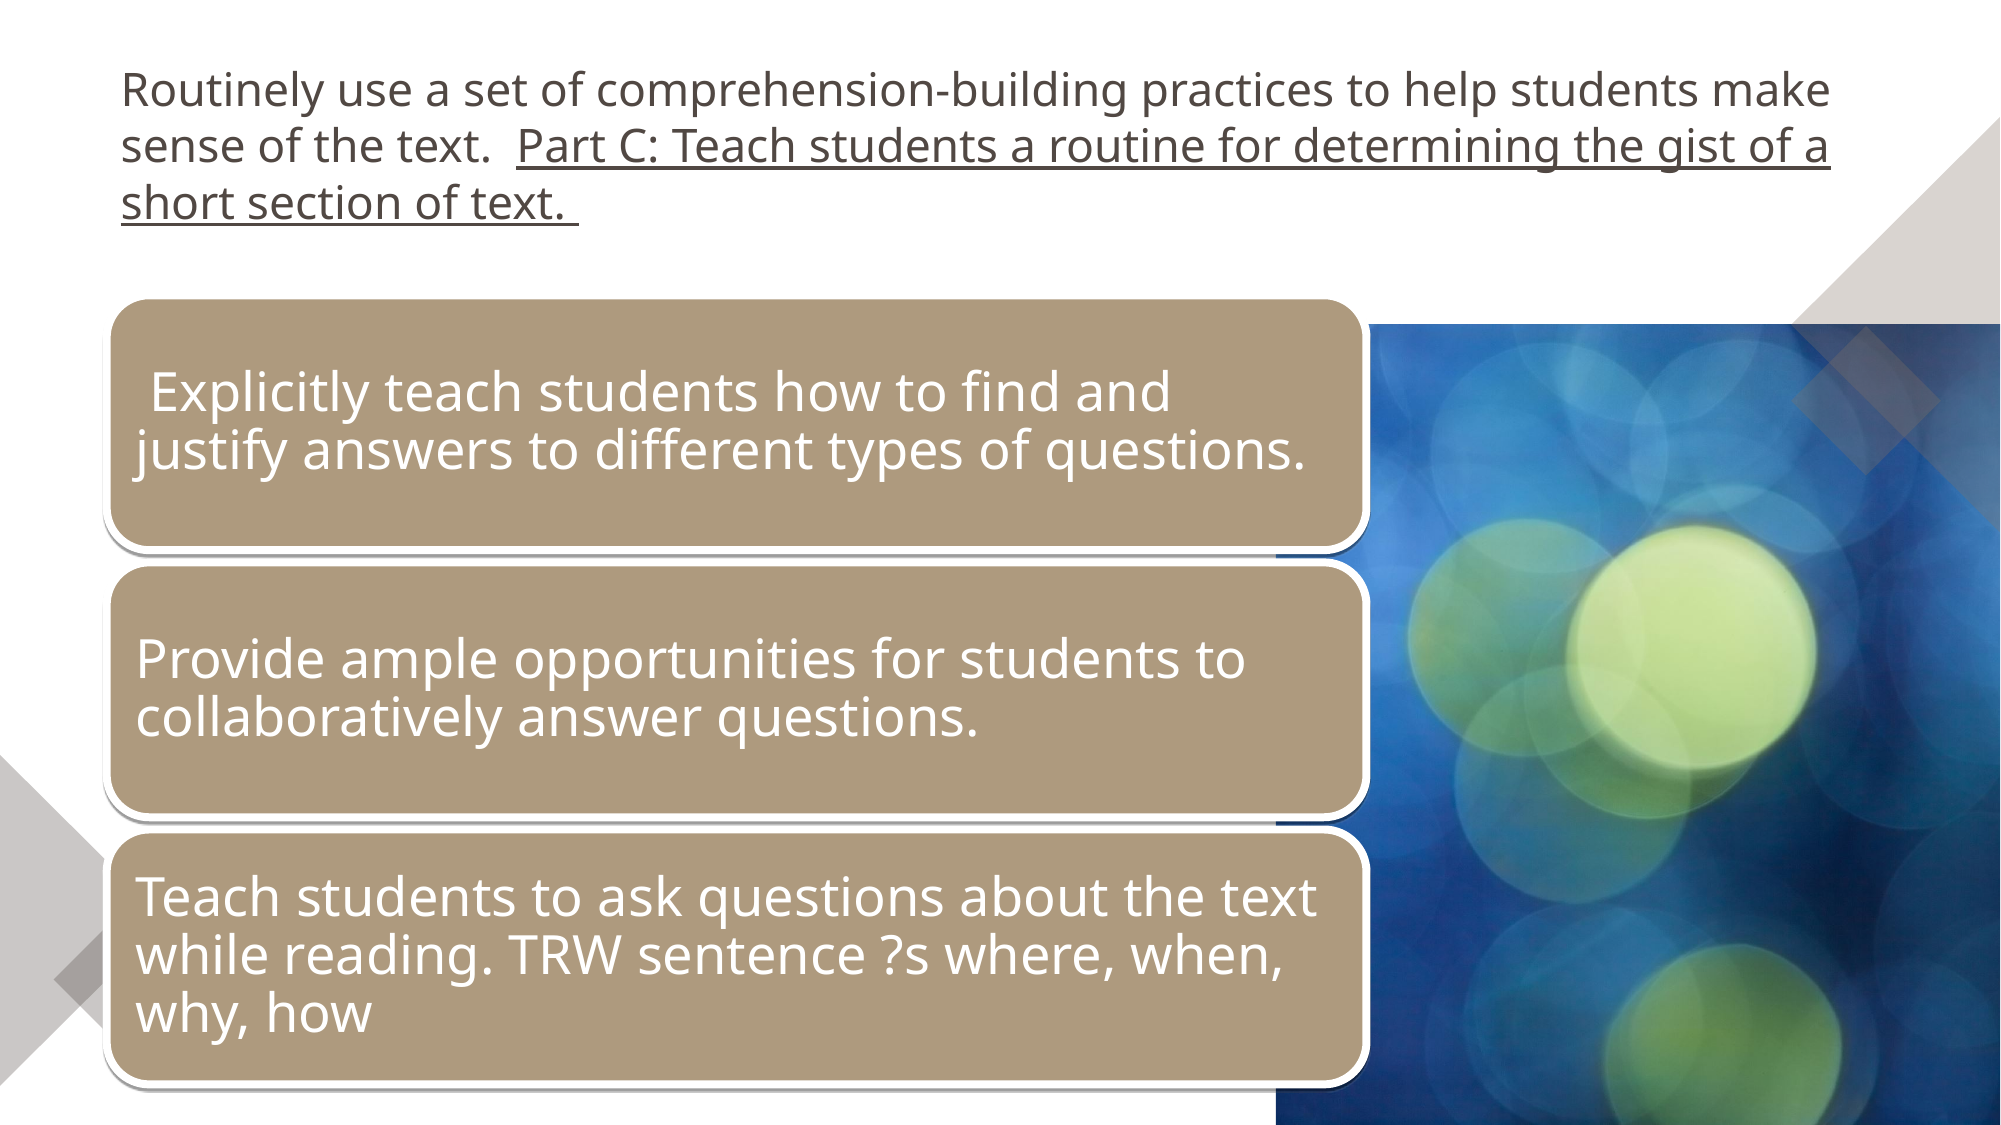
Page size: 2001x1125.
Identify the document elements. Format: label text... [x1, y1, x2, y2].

picture [1275, 324, 2000, 1125]
title Routinely use a set of comprehension-building practices to help students make sense of the text. Part C: Teach students a routine for determining the gist of a short section of text. [105, 52, 1895, 240]
text_box [0, 0, 2000, 1125]
text_box Provide ample opportunities for students to collaboratively answer questions. [106, 562, 1367, 818]
text_box Explicitly teach students how to find and justify answers to different types of questions. [106, 295, 1367, 551]
text_box Teach students to ask questions about the text while reading. TRW sentence ?s where, when, why, how [106, 829, 1367, 1085]
